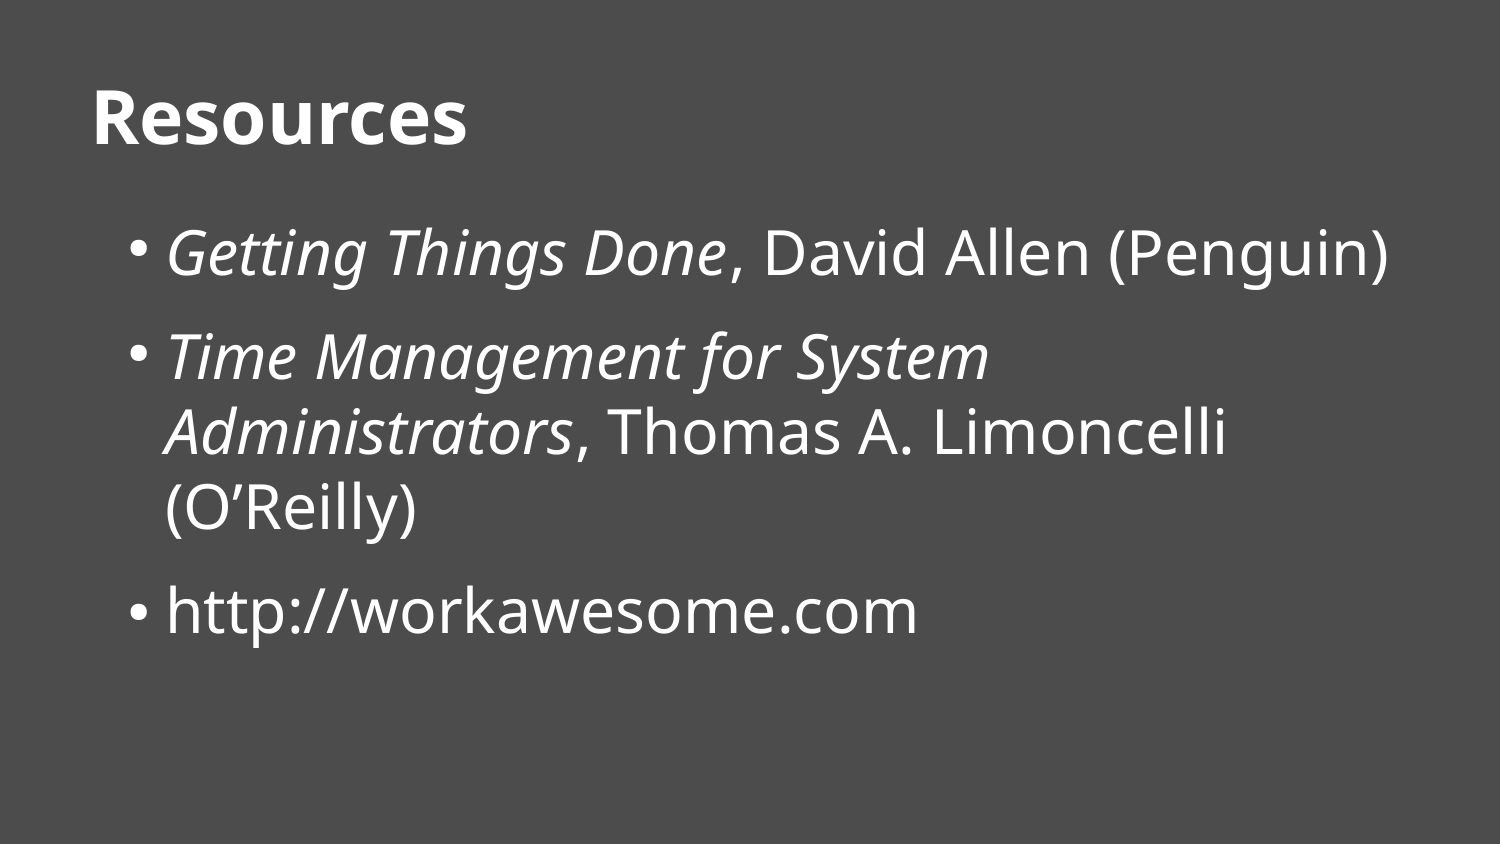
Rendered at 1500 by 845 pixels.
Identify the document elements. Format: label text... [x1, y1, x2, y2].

title Resources [75, 33, 1425, 175]
list Getting Things Done, David Allen (Penguin) Time Management for System Administrators, Thomas A. Limoncelli (O’Reilly) http://workawesome.com [75, 197, 1425, 688]
